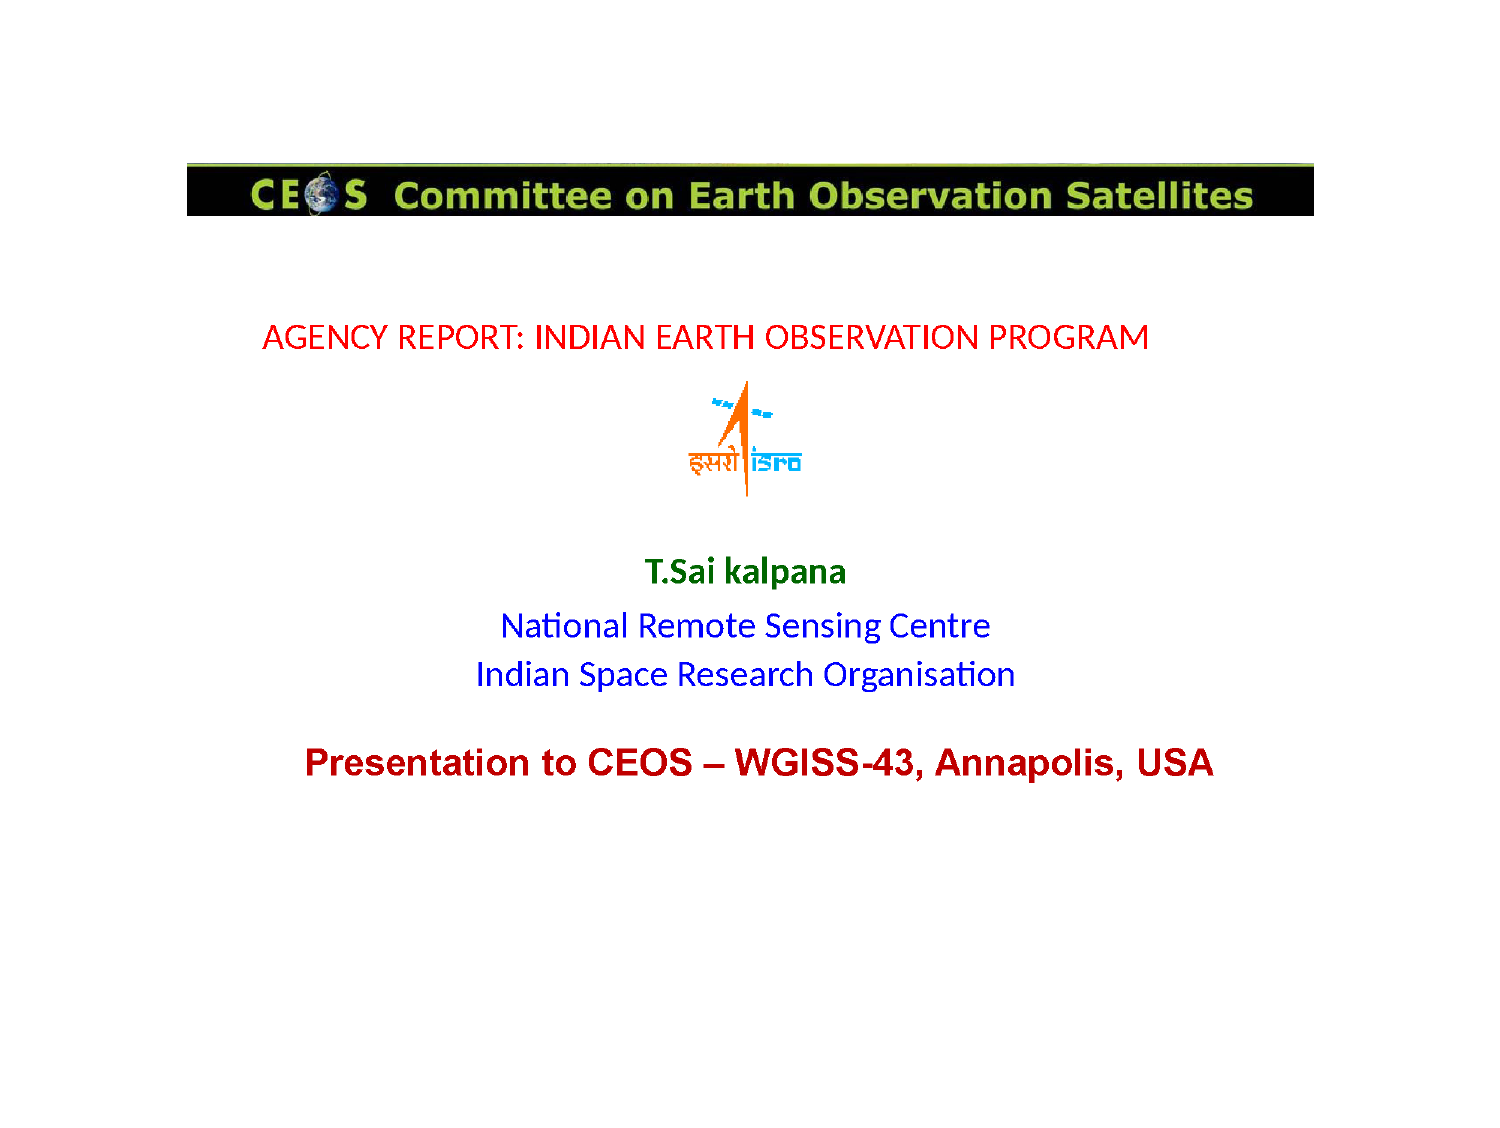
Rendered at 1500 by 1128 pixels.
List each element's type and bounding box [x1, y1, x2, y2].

picture [0, 142, 1500, 986]
